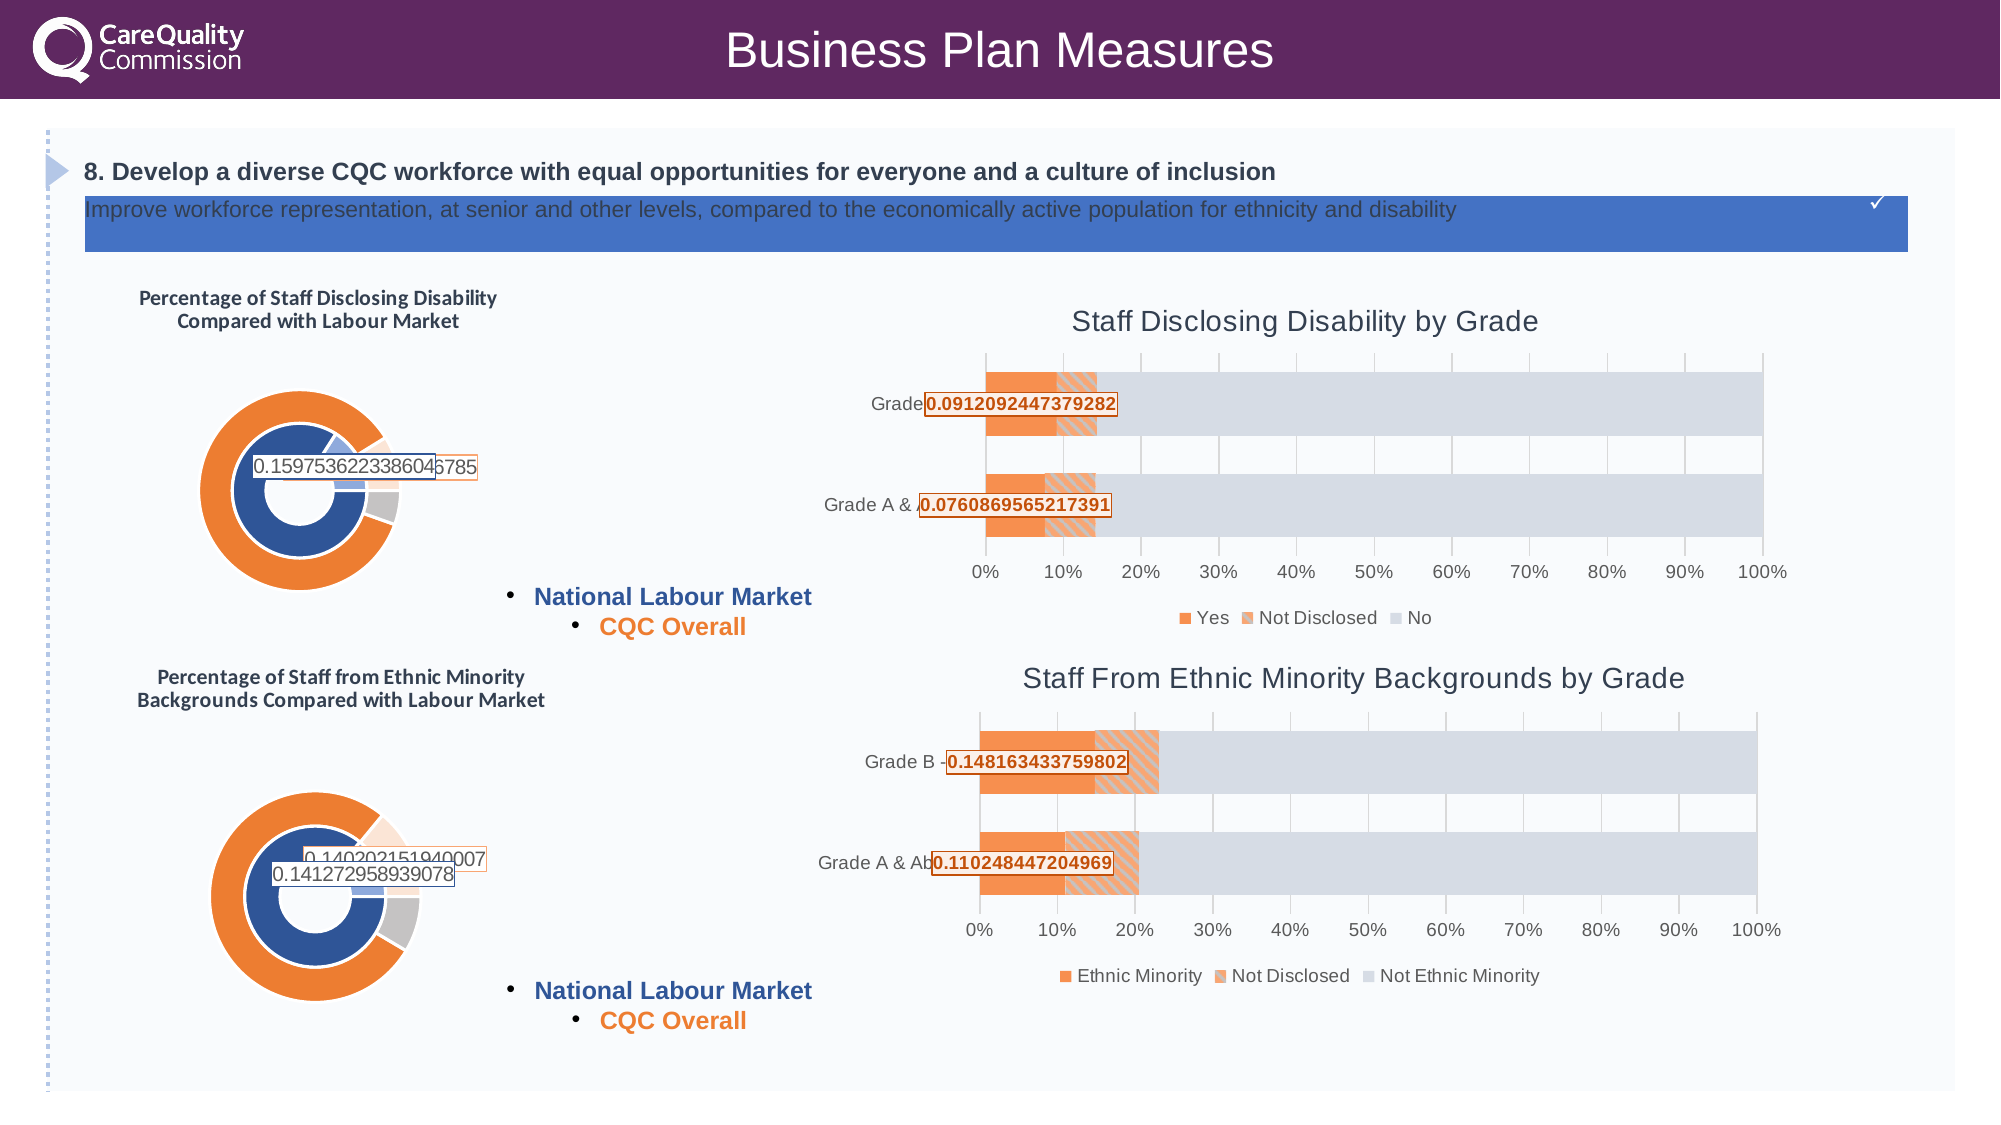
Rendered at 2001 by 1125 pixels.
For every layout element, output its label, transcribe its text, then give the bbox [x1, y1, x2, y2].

text_box [0, 0, 2000, 99]
text_box National Labour Market CQC Overall [481, 966, 838, 1043]
chart [804, 280, 1809, 636]
text_box 8. Develop a diverse CQC workforce with equal opportunities for everyone and a culture of inclusion [69, 147, 1893, 194]
text_box National Labour Market CQC Overall [481, 572, 838, 649]
chart [798, 639, 1803, 994]
text_box [45, 128, 1955, 1091]
text_box Business Plan Measures [641, 9, 1358, 86]
table_header  [1848, 196, 1908, 252]
picture [32, 16, 245, 84]
chart [57, 266, 648, 1062]
table_header Improve workforce representation, at senior and other levels, compared to the economically active population for ethnicity and disability [85, 196, 1848, 252]
